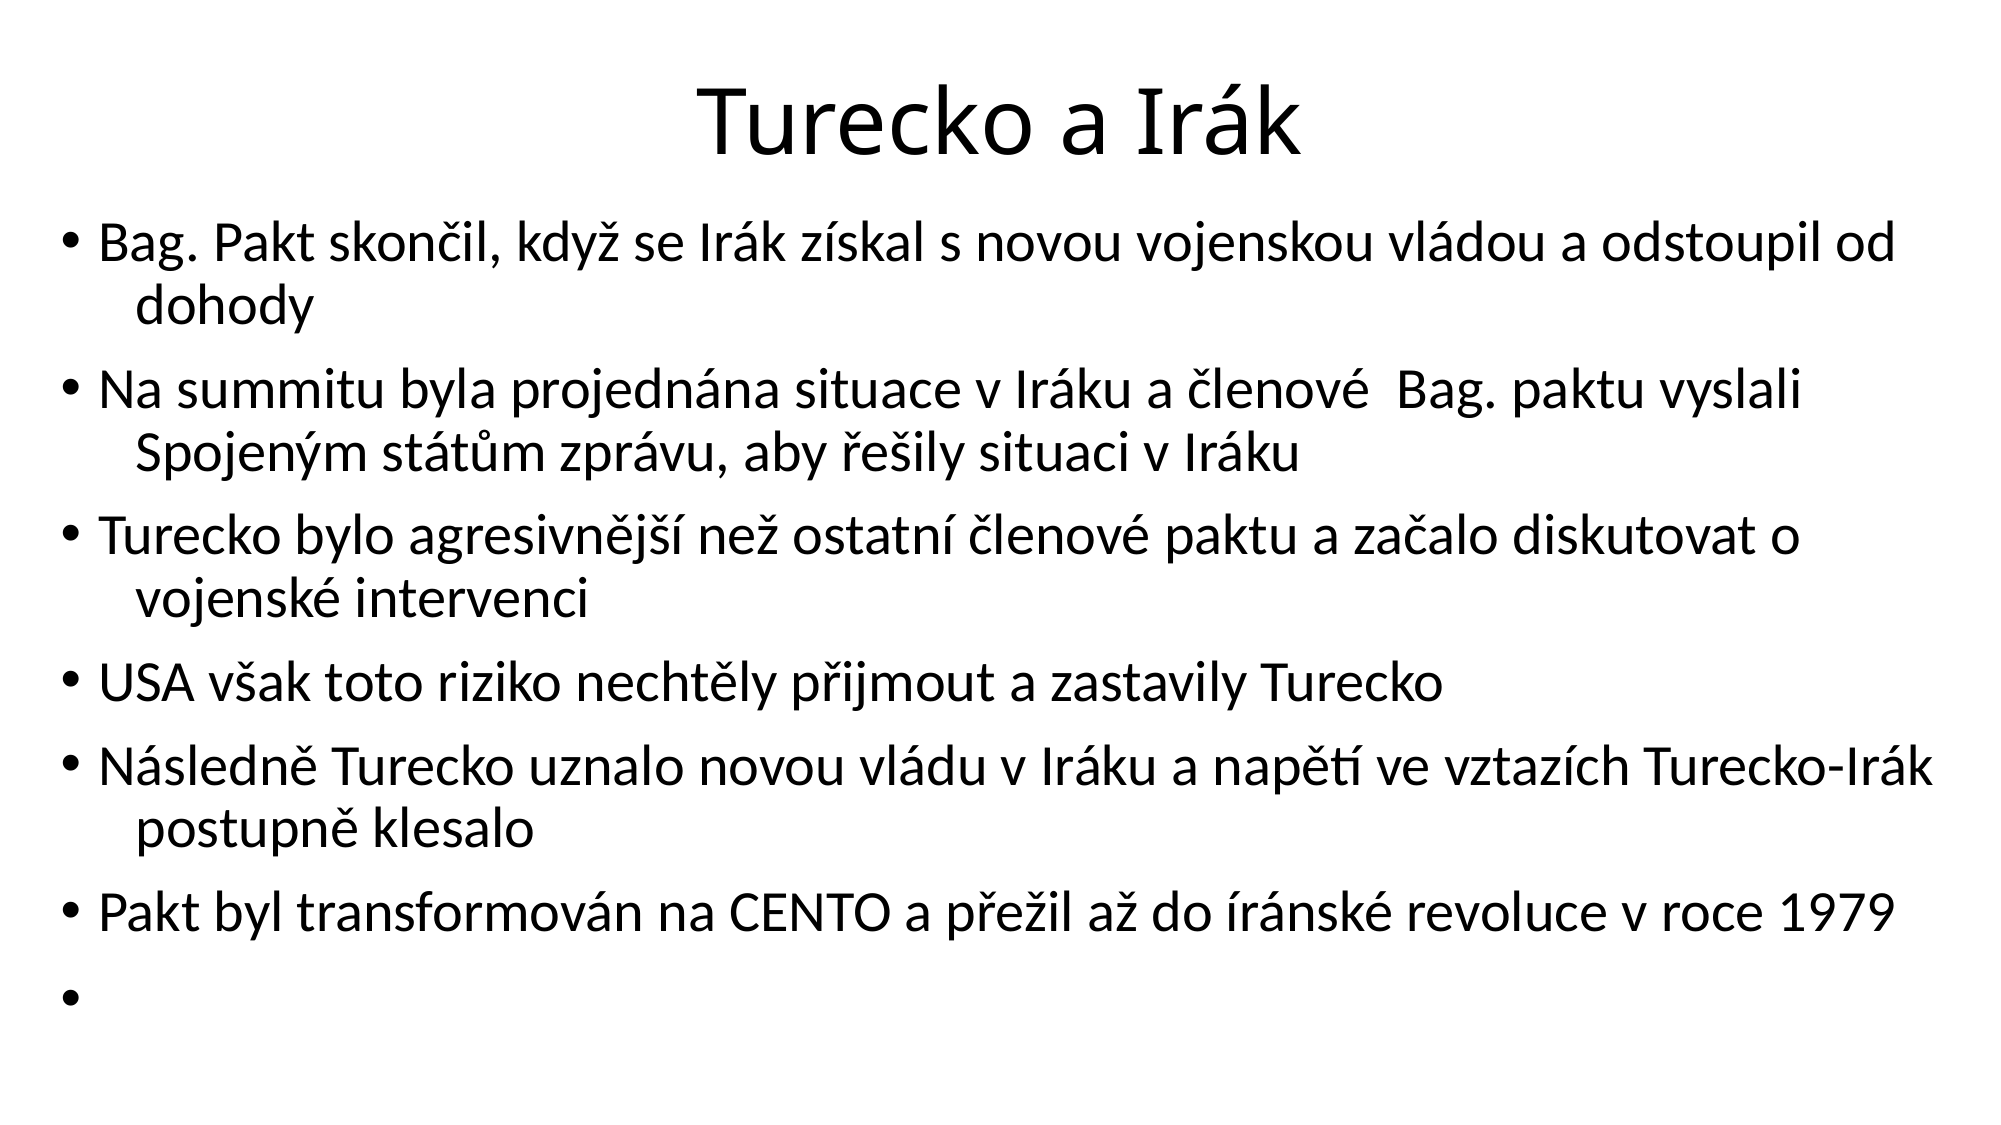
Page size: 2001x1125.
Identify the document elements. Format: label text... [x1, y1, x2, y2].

list Bag. Pakt skončil, když se Irák získal s novou vojenskou vládou a odstoupil od dohody Na summitu byla projednána situace v Iráku a členové Bag. paktu vyslali Spojeným státům zprávu, aby řešily situaci v Iráku Turecko bylo agresivnější než ostatní členové paktu a začalo diskutovat o vojenské intervenci USA však toto riziko nechtěly přijmout a zastavily Turecko Následně Turecko uznalo novou vládu v Iráku a napětí ve vztazích Turecko-Irák postupně klesalo Pakt byl transformován na CENTO a přežil až do íránské revoluce v roce 1979 [45, 203, 1972, 1014]
title Turecko a Irák [137, 59, 1863, 191]
